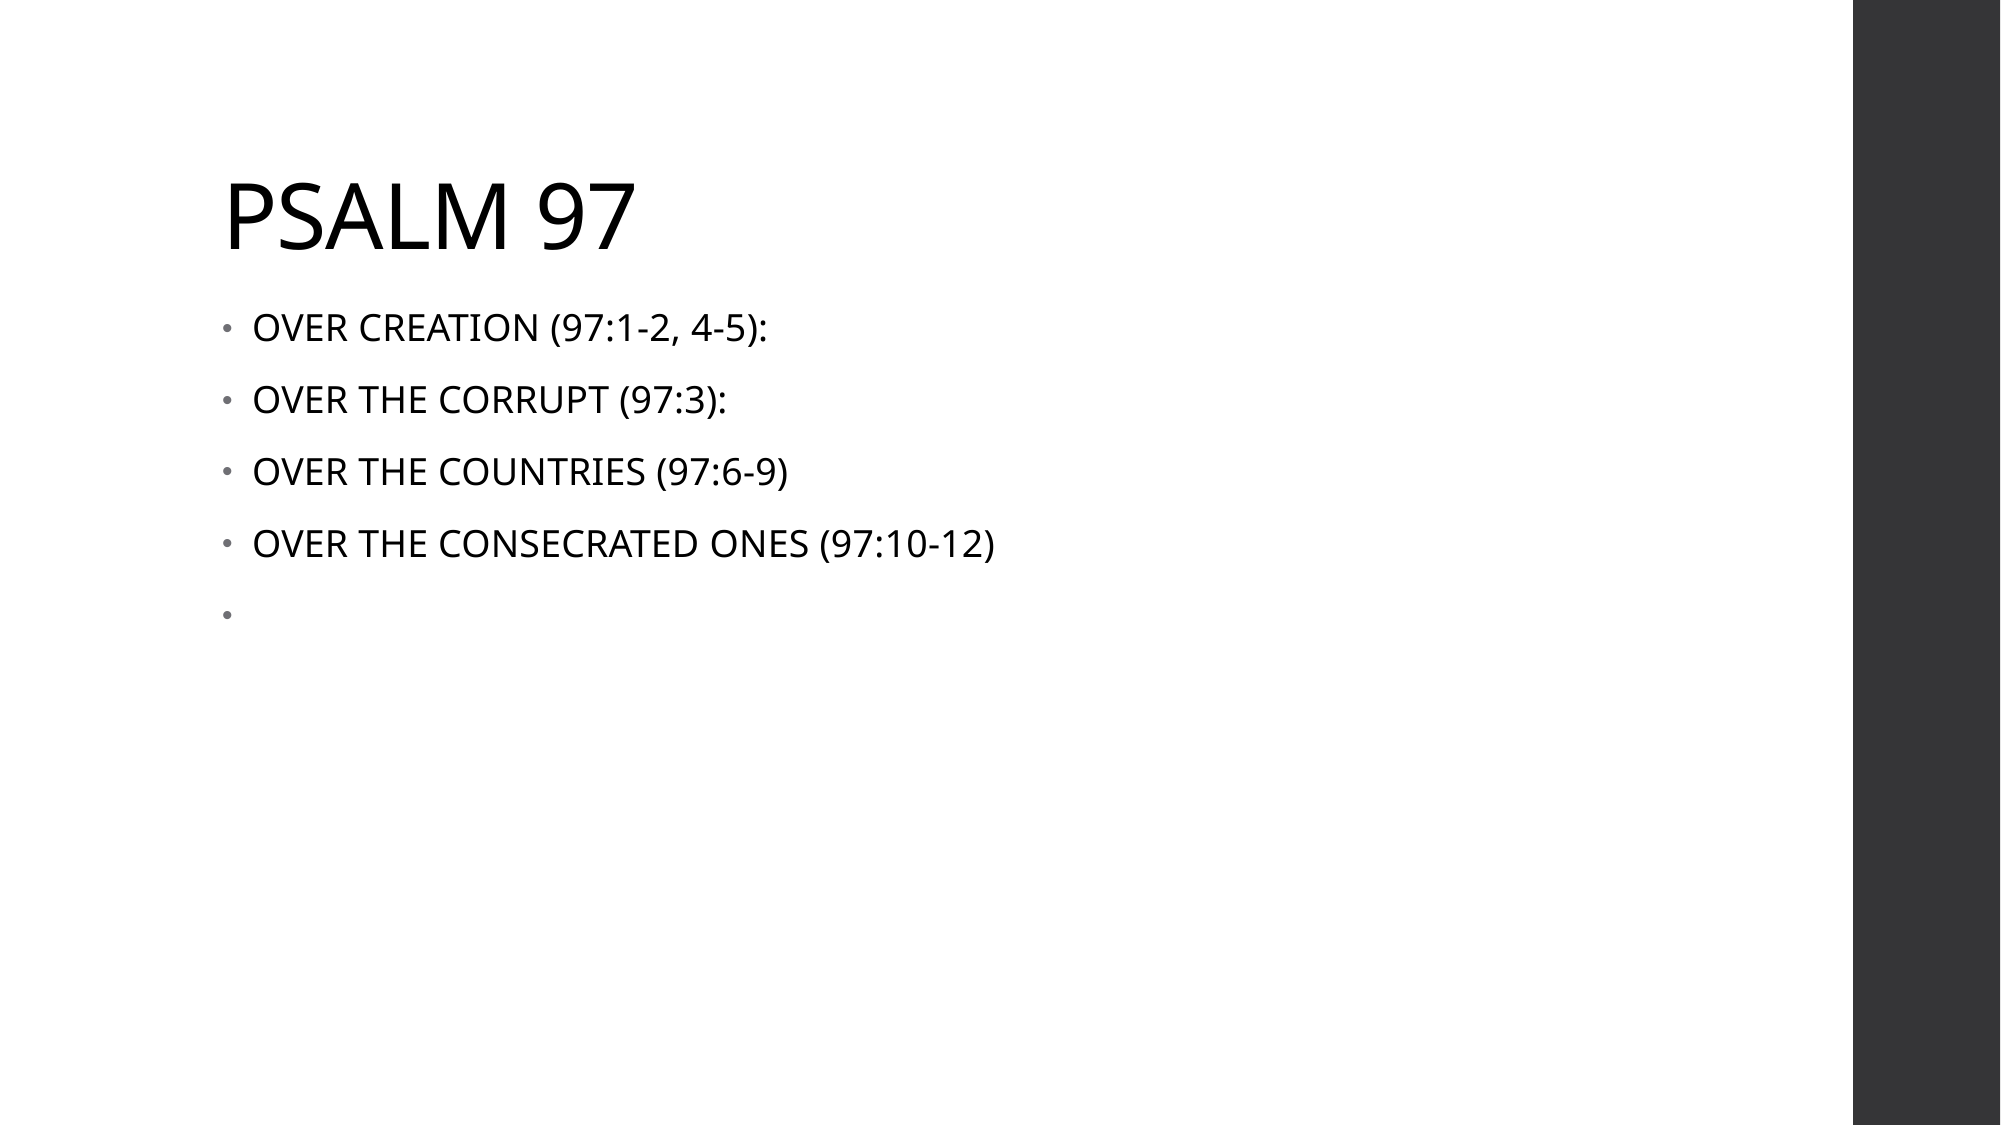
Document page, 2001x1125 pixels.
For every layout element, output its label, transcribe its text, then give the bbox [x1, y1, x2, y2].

title PSALM 97 [206, 60, 1797, 278]
list OVER CREATION (97:1-2, 4-5): OVER THE CORRUPT (97:3): OVER THE COUNTRIES (97:6-9) OVER THE CONSECRATED ONES (97:10-12) [206, 299, 1617, 1014]
